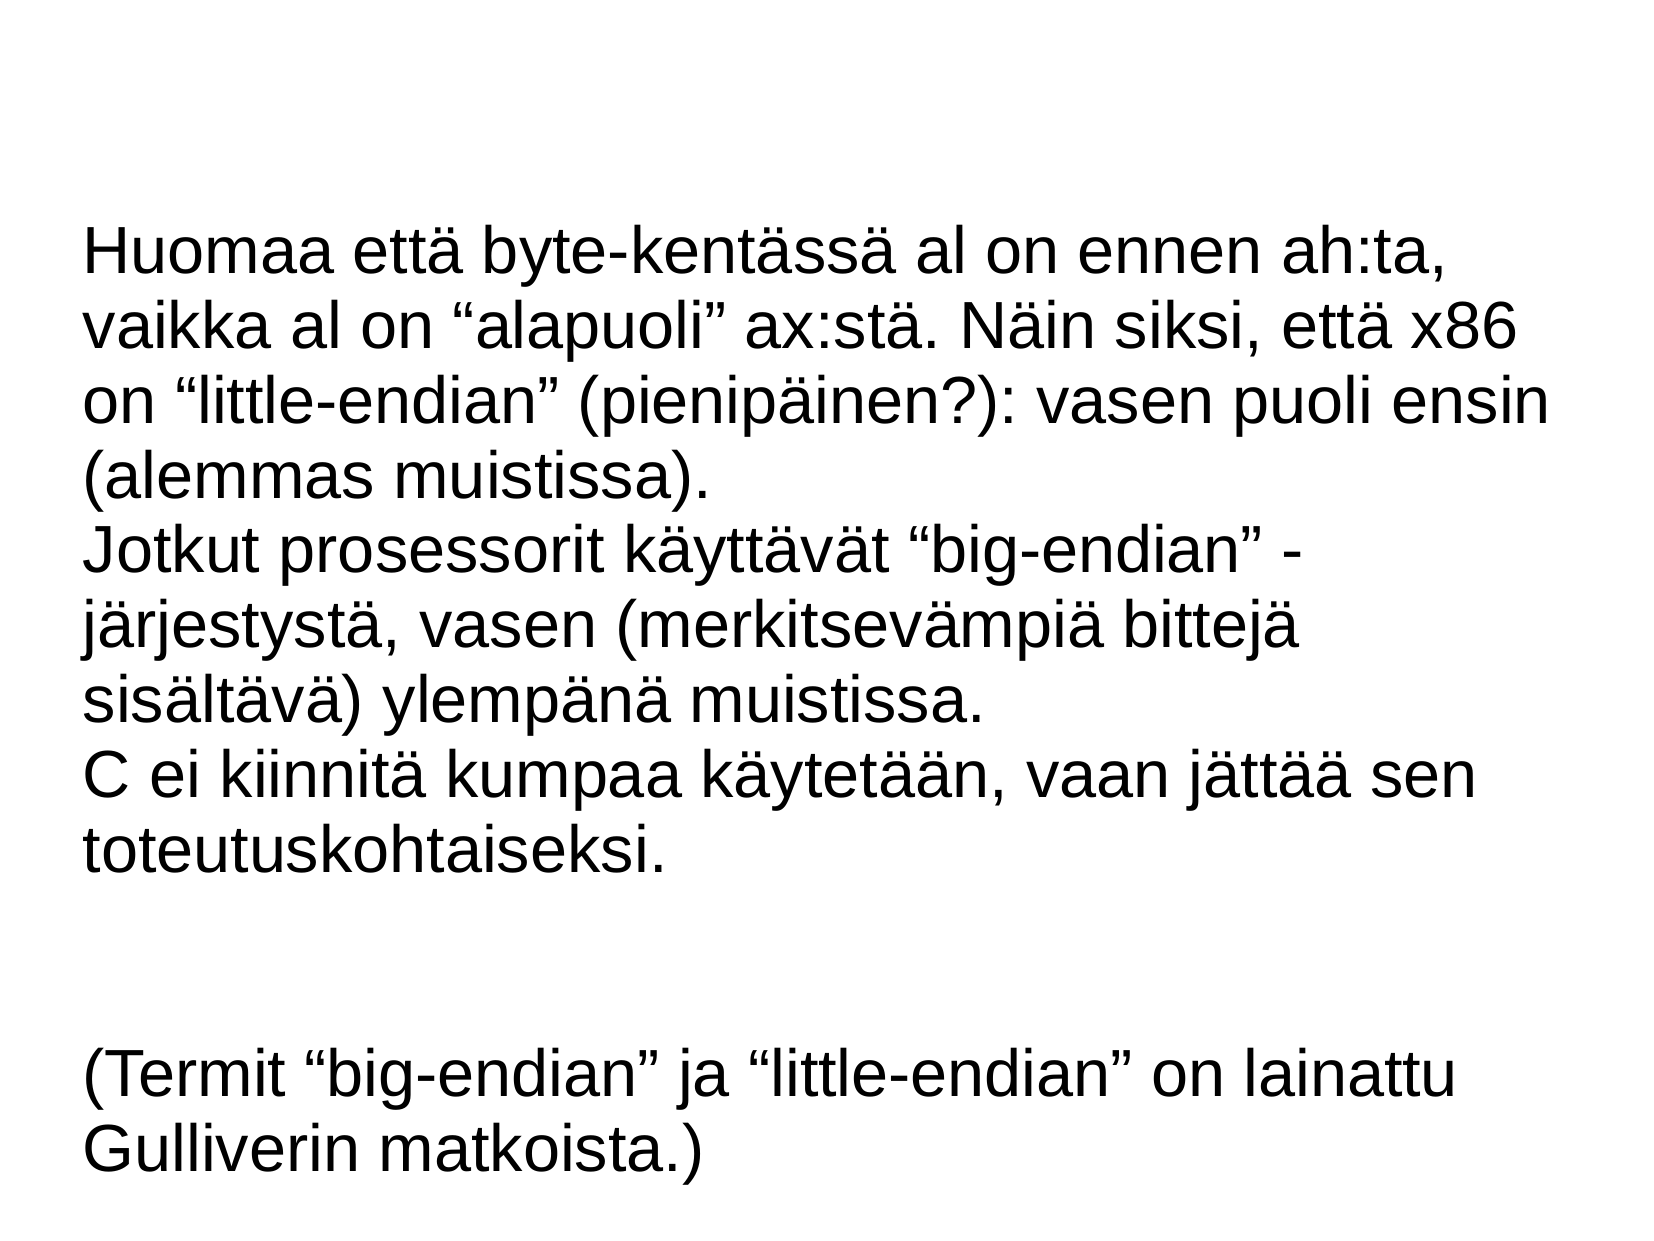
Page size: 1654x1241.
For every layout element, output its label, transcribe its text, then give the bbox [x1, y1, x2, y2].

text_box Huomaa että byte-kentässä al on ennen ah:ta, vaikka al on “alapuoli” ax:stä. Näin siksi, että x86 on “little-endian” (pienipäinen?): vasen puoli ensin (alemmas muistissa). Jotkut prosessorit käyttävät “big-endian” -järjestystä, vasen (merkitsevämpiä bittejä sisältävä) ylempänä muistissa. C ei kiinnitä kumpaa käytetään, vaan jättää sen toteutuskohtaiseksi. (Termit “big-endian” ja “little-endian” on lainattu Gulliverin matkoista.) [82, 213, 1571, 1186]
